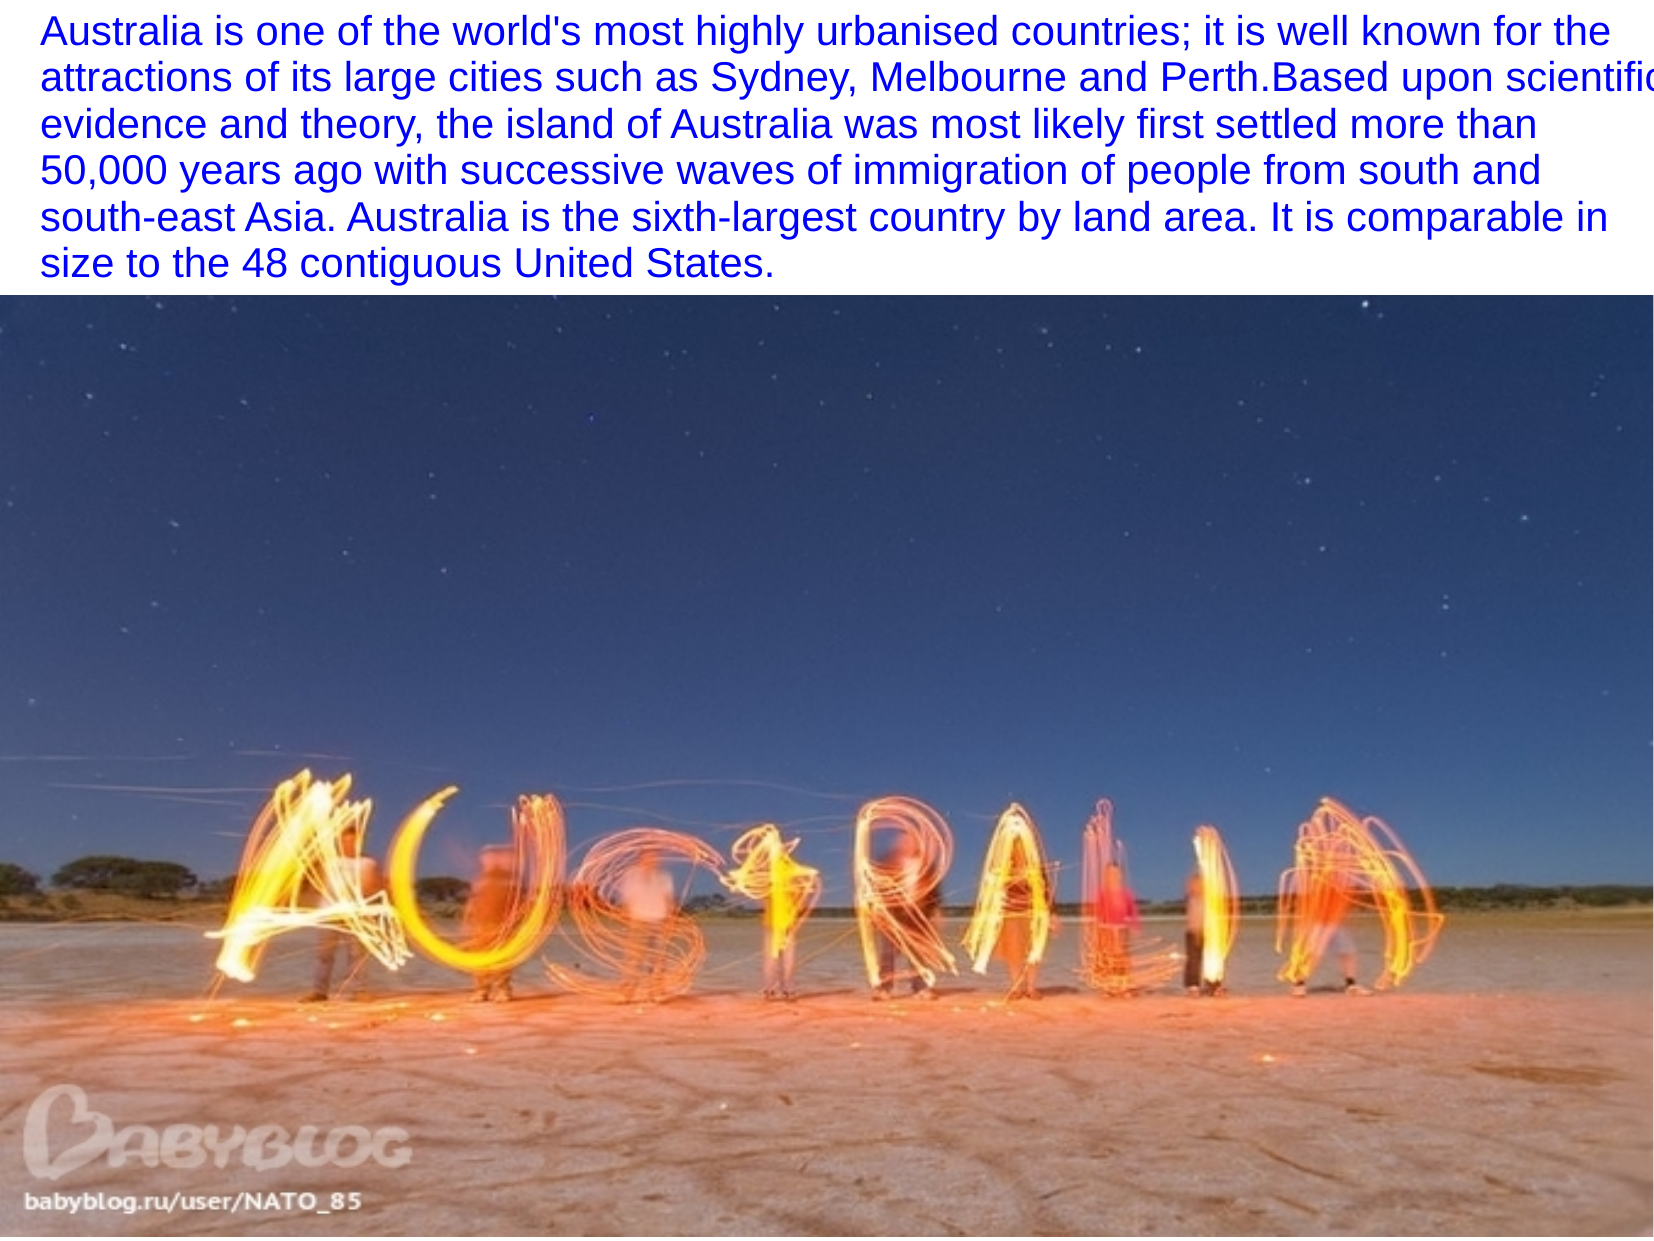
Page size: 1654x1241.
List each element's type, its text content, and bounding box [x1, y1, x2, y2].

picture [0, 295, 1654, 1237]
text_box Australia is one of the world's most highly urbanised countries; it is well known for the attractions of its large cities such as Sydney, Melbourne and Perth.Based upon scientific evidence and theory, the island of Australia was most likely first settled more than 50,000 years ago with successive waves of immigration of people from south and south-east Asia. Australia is the sixth-largest country by land area. It is comparable in size to the 48 contiguous United States. [25, 0, 1654, 296]
